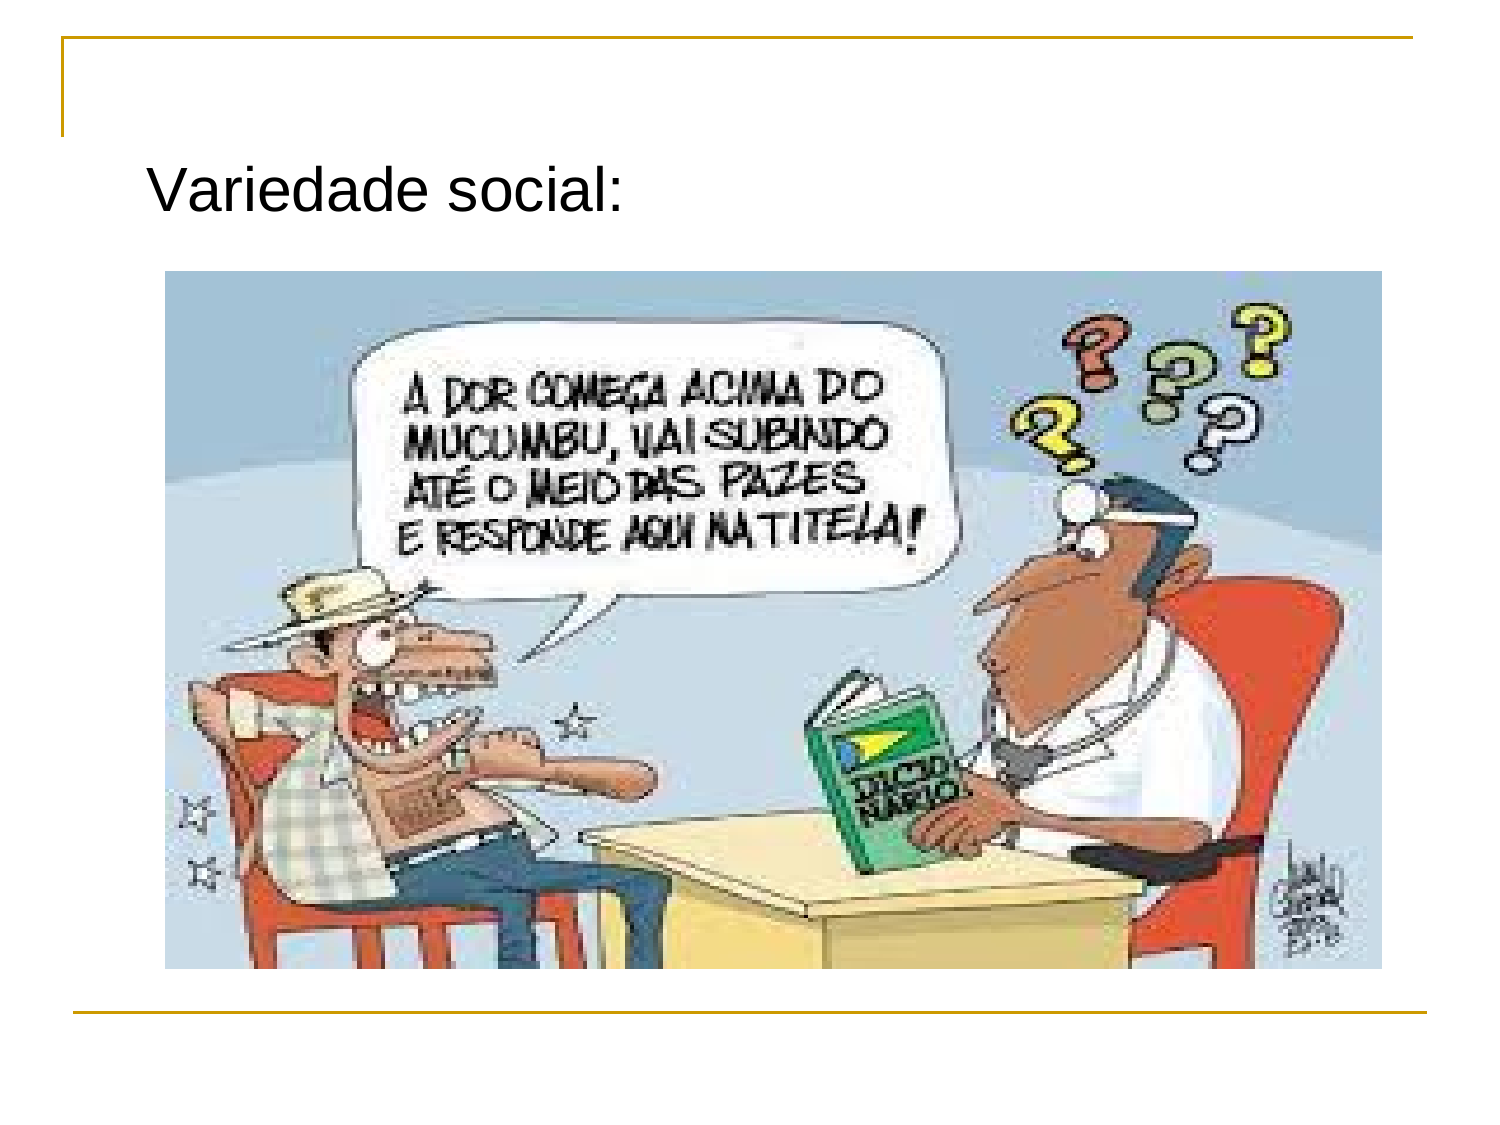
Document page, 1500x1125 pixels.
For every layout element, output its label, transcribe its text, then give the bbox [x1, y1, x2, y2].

list Variedade social: [75, 141, 1426, 1006]
picture [165, 271, 1382, 969]
